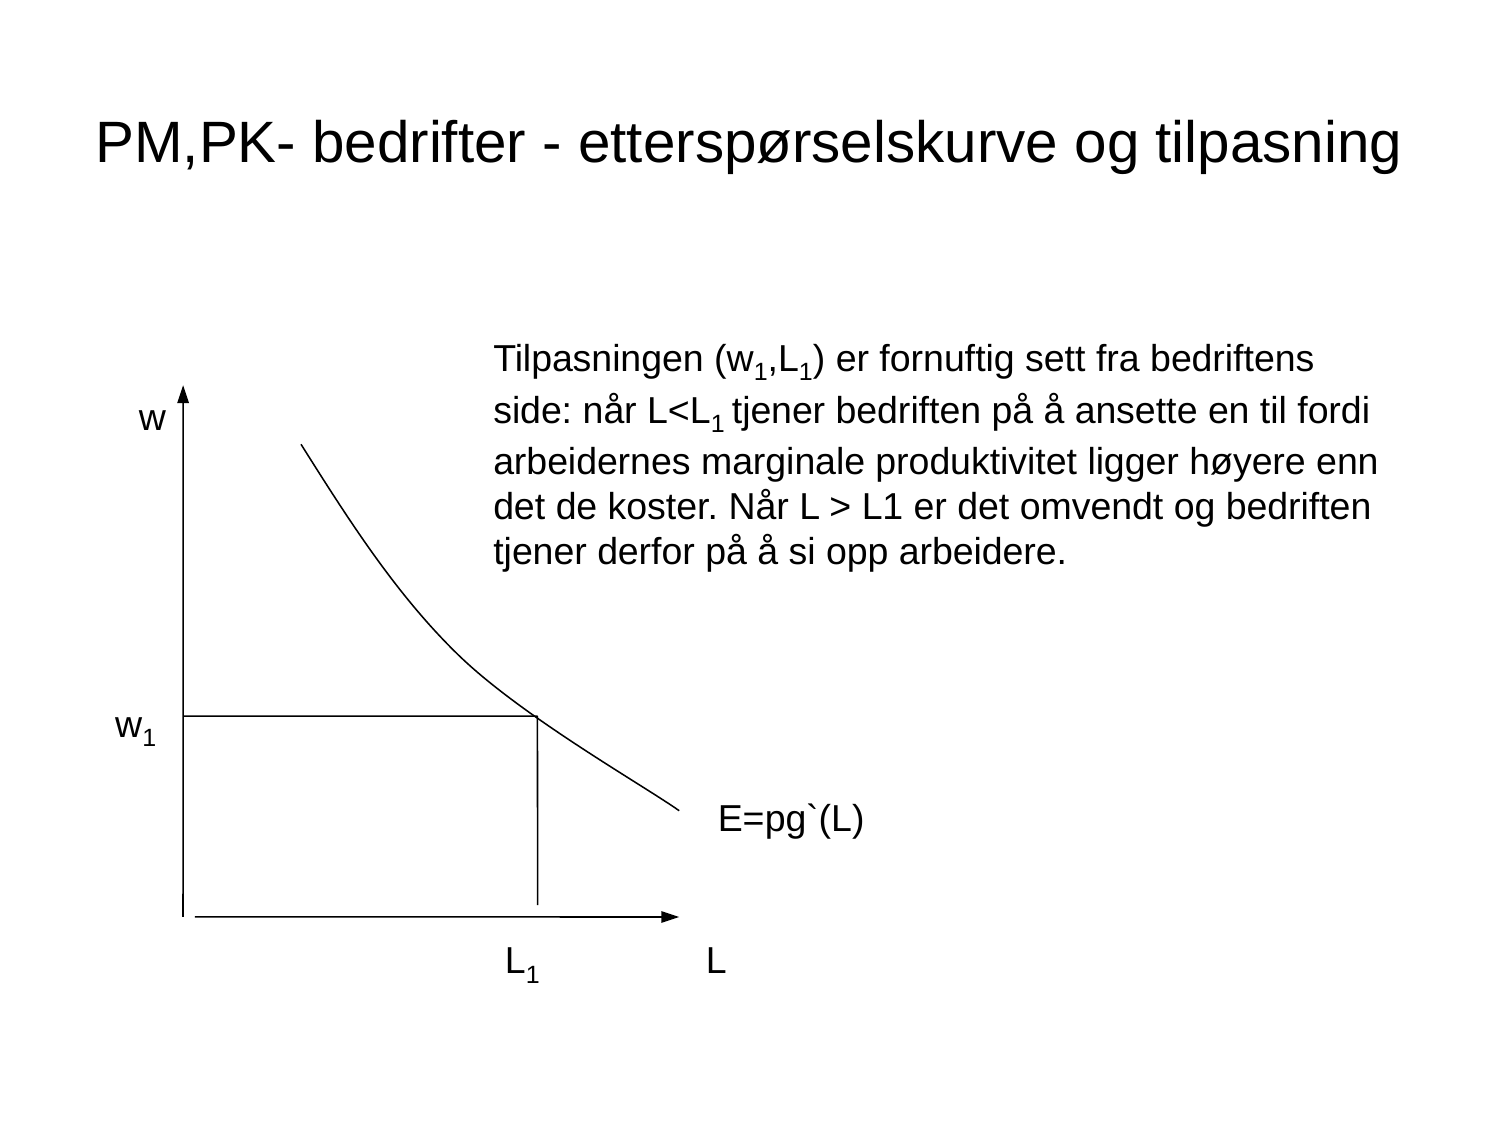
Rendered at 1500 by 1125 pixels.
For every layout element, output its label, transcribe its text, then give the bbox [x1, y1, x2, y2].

text_box Tilpasningen (w1,L1) er fornuftig sett fra bedriftens side: når L<L1 tjener bedriften på å ansette en til fordi arbeidernes marginale produktivitet ligger høyere enn det de koster. Når L > L1 er det omvendt og bedriften tjener derfor på å si opp arbeidere. [478, 326, 1412, 567]
title PM,PK- bedrifter - etterspørselskurve og tilpasning [75, 45, 1426, 233]
text_box w [123, 385, 195, 446]
text_box L1 [490, 928, 621, 989]
text_box E=pg`(L) [702, 786, 892, 848]
text_box w1 [100, 692, 195, 753]
text_box L [690, 928, 821, 989]
